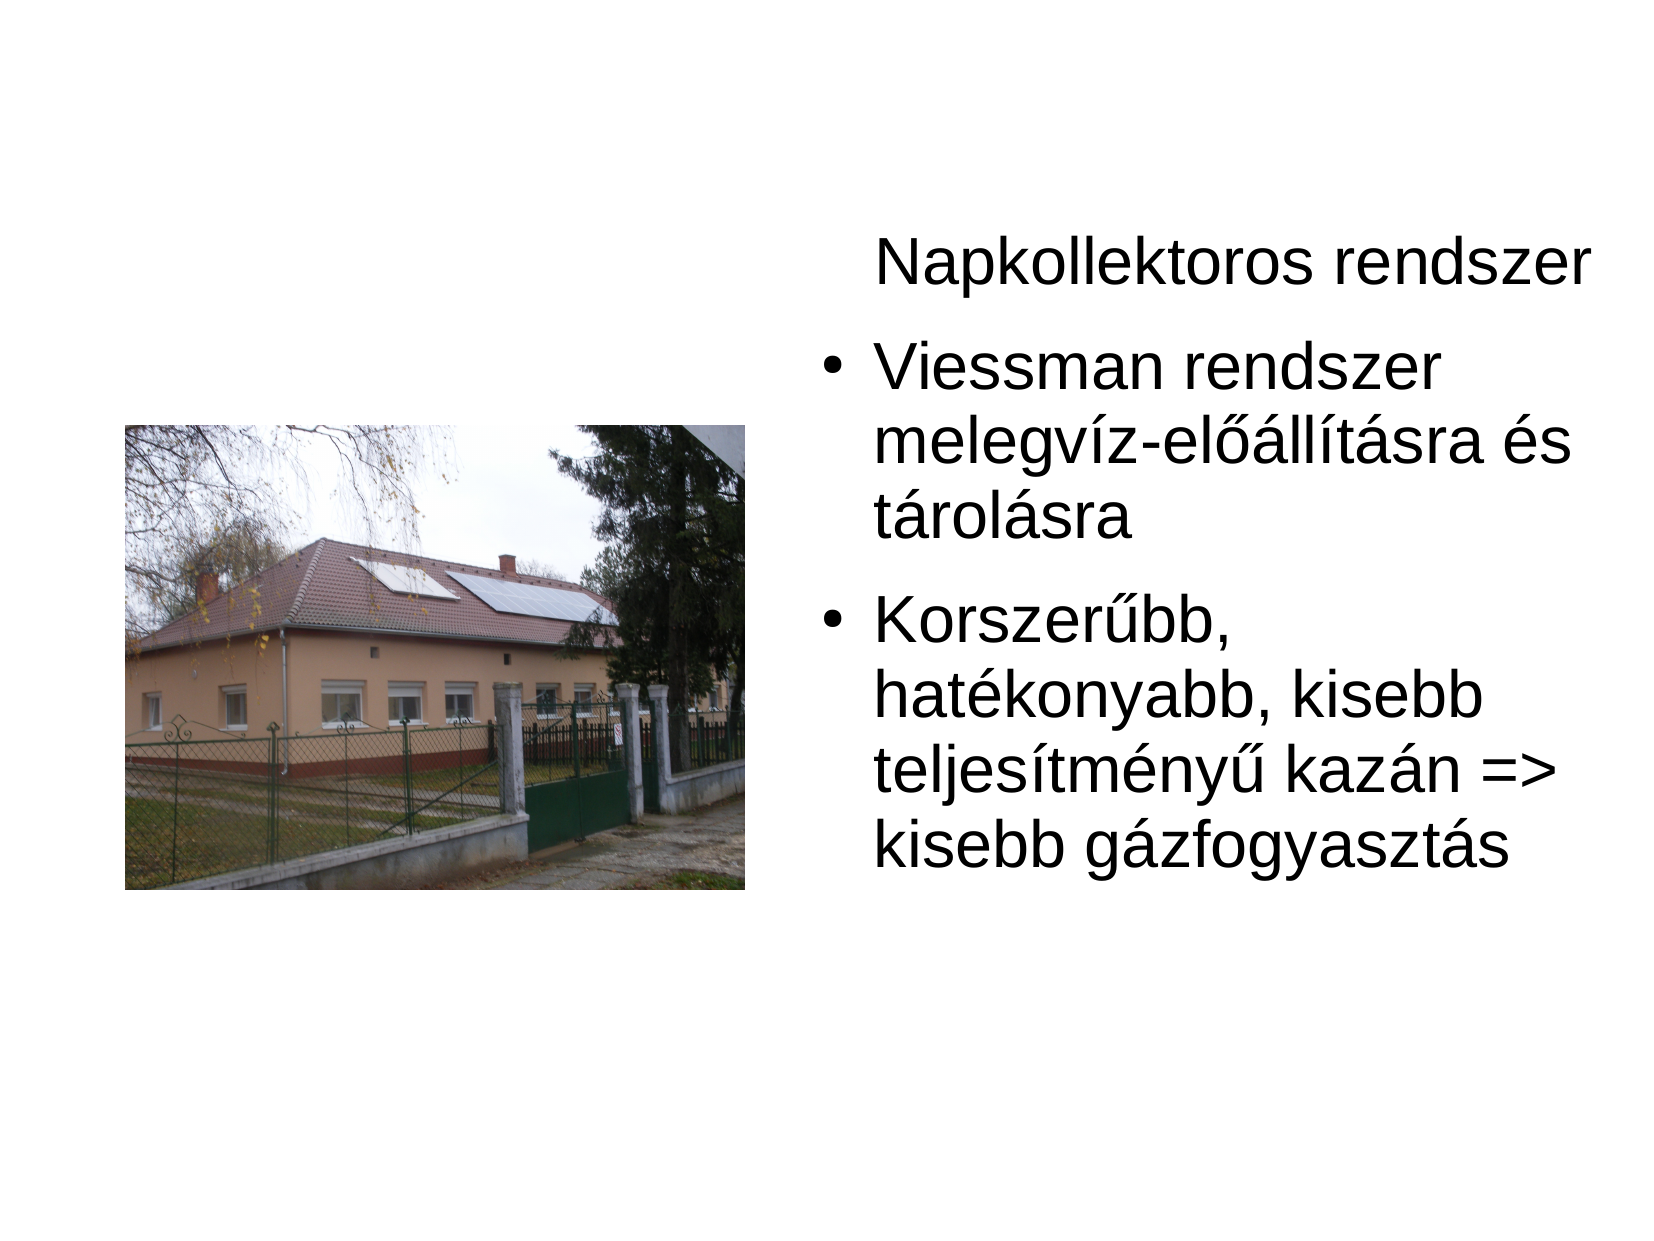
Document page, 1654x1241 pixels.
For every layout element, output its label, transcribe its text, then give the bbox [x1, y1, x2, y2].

picture [125, 425, 745, 890]
list Napkollektoros rendszer Viessman rendszer melegvíz-előállításra és tárolásra Korszerűbb, hatékonyabb, kisebb teljesítményű kazán => kisebb gázfogyasztás [803, 224, 1595, 886]
